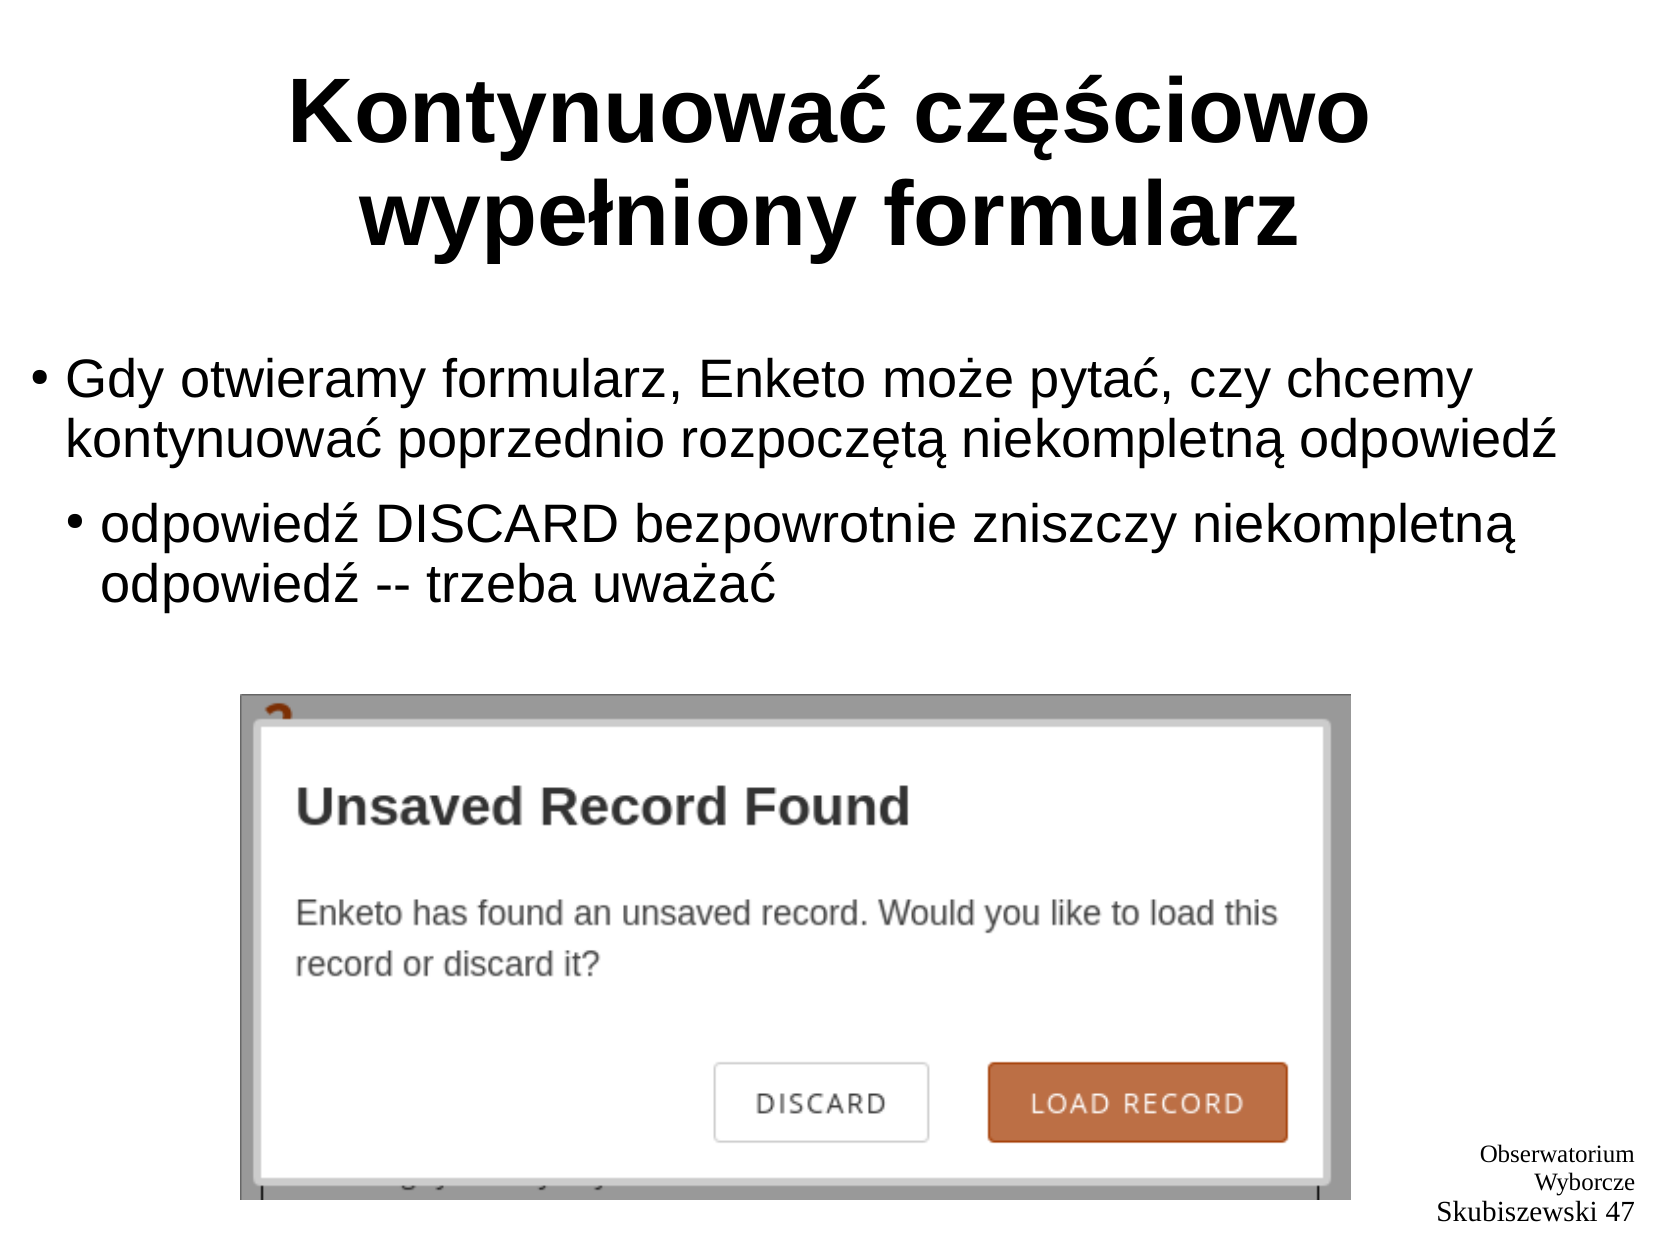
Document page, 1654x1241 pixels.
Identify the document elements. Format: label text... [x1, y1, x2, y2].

title Kontynuować częściowo wypełniony formularz [86, 60, 1575, 180]
list Gdy otwieramy formularz, Enketo może pytać, czy chcemy kontynuować poprzednio rozpoczętą niekompletną odpowiedź odpowiedź DISCARD bezpowrotnie zniszczy niekompletną odpowiedź -- trzeba uważać [30, 180, 1583, 1156]
picture [240, 694, 1351, 1201]
